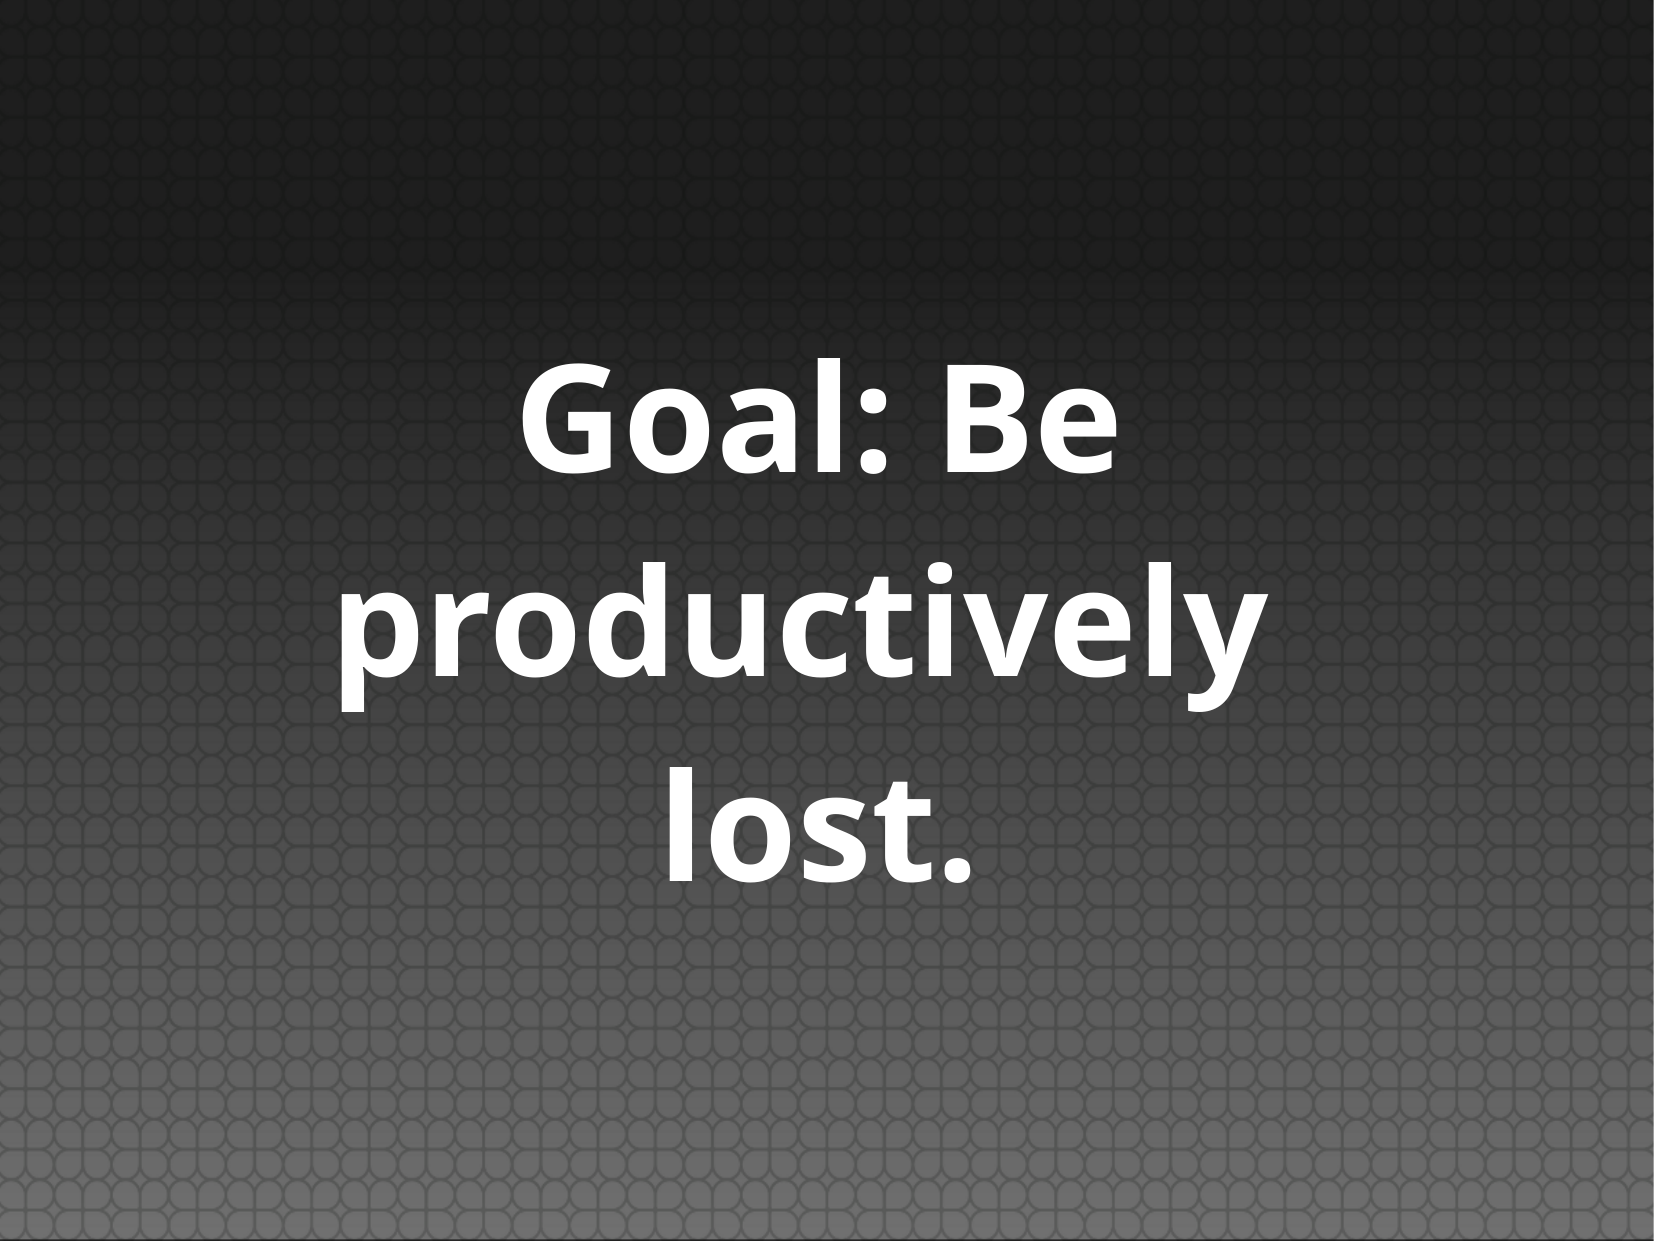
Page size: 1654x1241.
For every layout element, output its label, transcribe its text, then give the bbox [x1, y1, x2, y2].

title Goal: Be productively lost. [75, 356, 1564, 881]
picture [0, 0, 1654, 1241]
